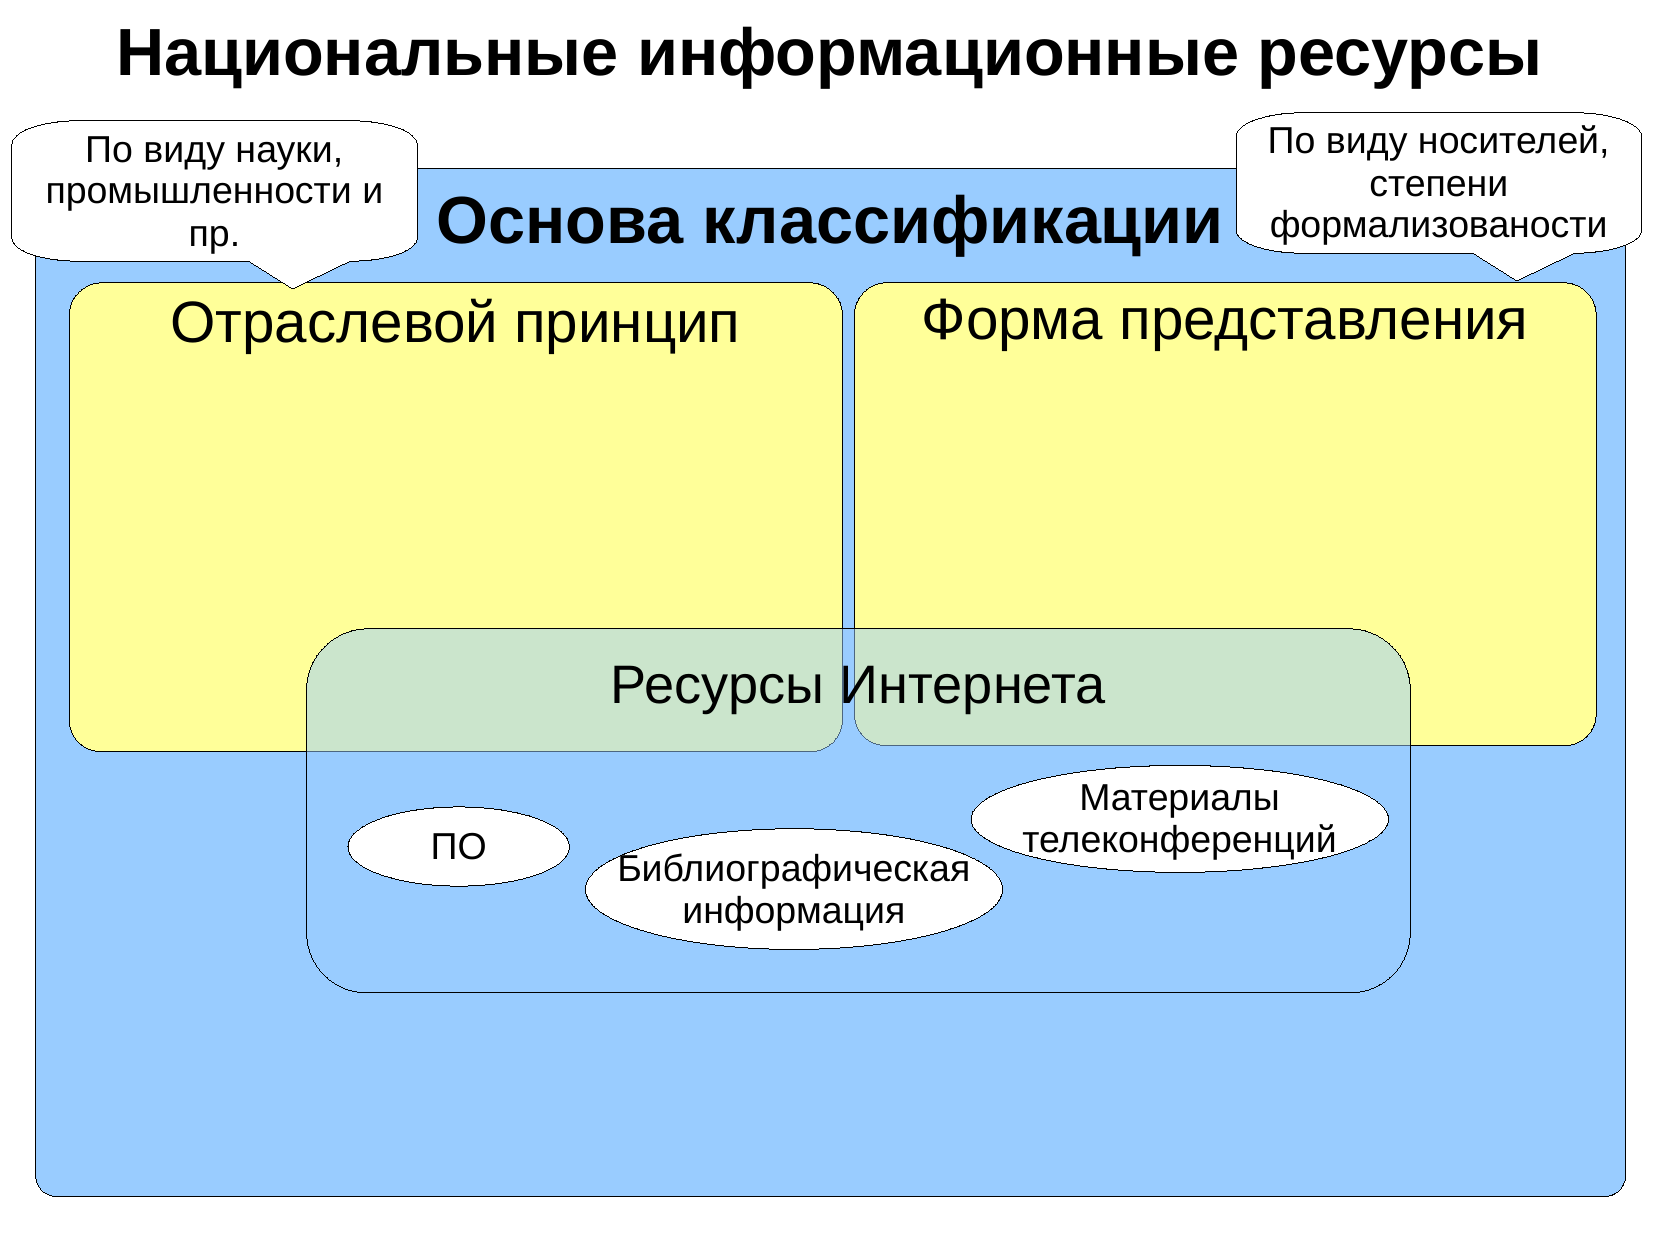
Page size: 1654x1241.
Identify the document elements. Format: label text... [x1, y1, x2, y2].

text_box Основа классификации [35, 168, 1626, 1197]
text_box Материалы телеконференций [971, 765, 1389, 873]
text_box Ресурсы Интернета [306, 628, 1411, 993]
text_box Отраслевой принцип [69, 282, 843, 752]
text_box Национальные информационные ресурсы [86, 8, 1573, 98]
text_box По виду науки, промышленности и пр. [11, 120, 418, 289]
text_box По виду носителей, степени формализованости [1236, 112, 1642, 281]
text_box Форма представления [854, 282, 1597, 746]
text_box Библиографическая информация [585, 828, 1003, 950]
text_box ПО [347, 806, 570, 887]
